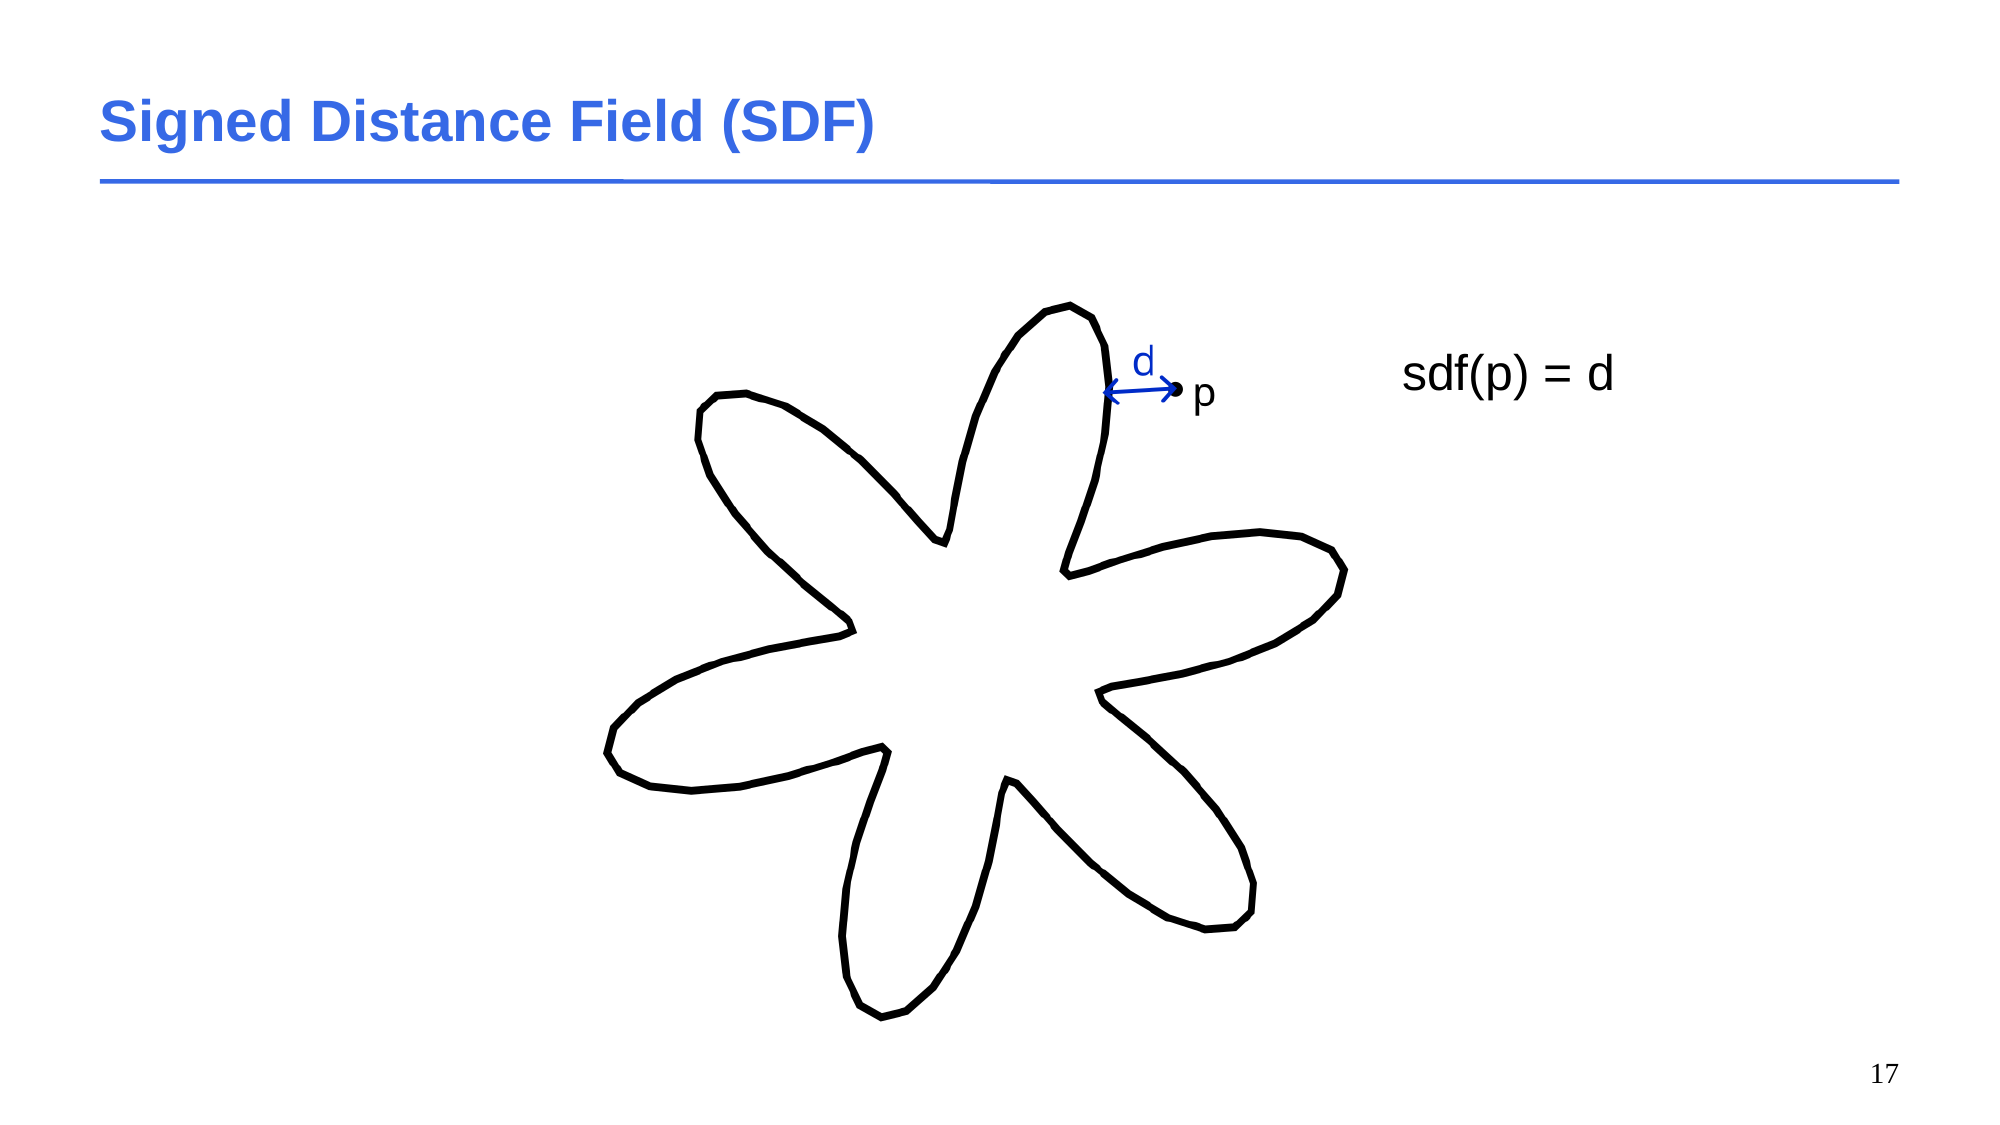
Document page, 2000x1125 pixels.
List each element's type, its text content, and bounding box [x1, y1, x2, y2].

picture [600, 299, 1351, 1025]
text_box sdf(p) = d [1387, 337, 1876, 526]
title Signed Distance Field (SDF) [99, 27, 1900, 215]
